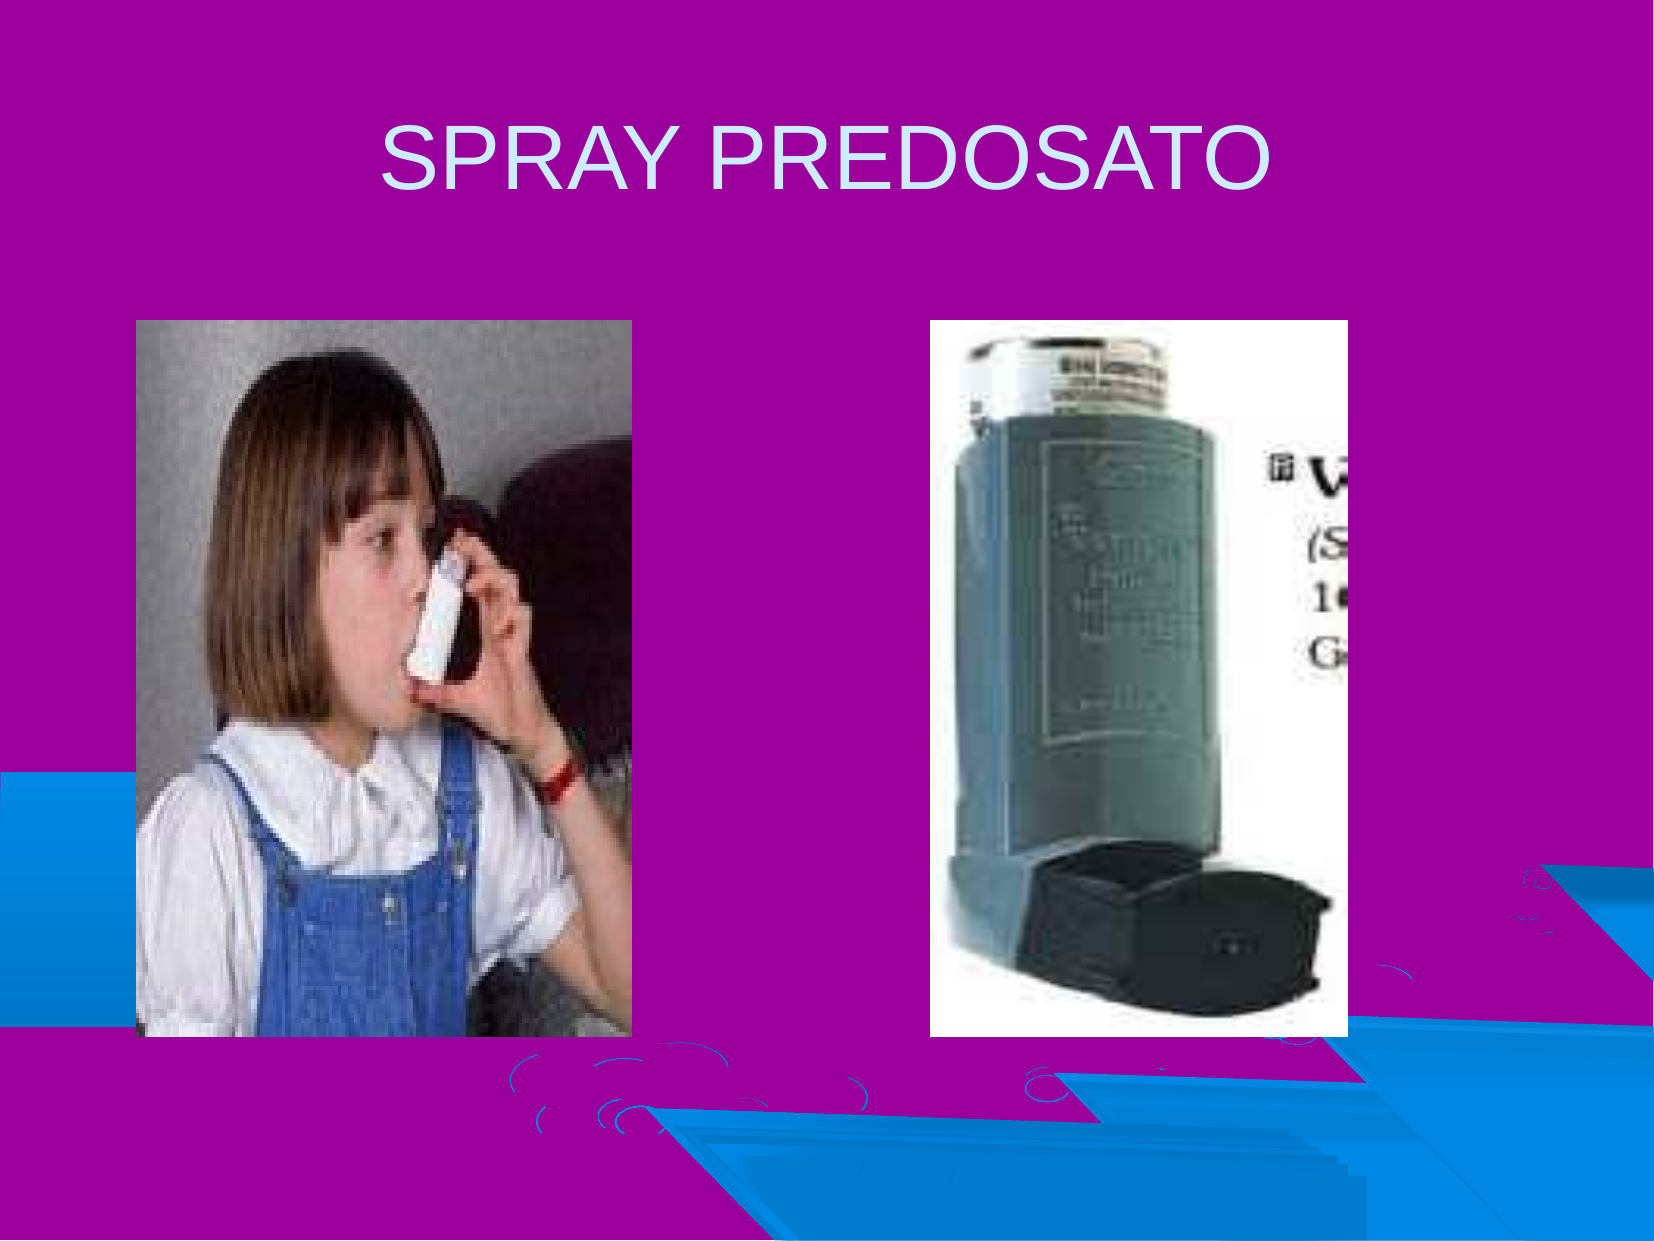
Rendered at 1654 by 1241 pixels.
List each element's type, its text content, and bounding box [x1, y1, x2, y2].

picture [930, 320, 1348, 1037]
title SPRAY PREDOSATO [82, 41, 1571, 266]
picture [136, 320, 632, 1037]
